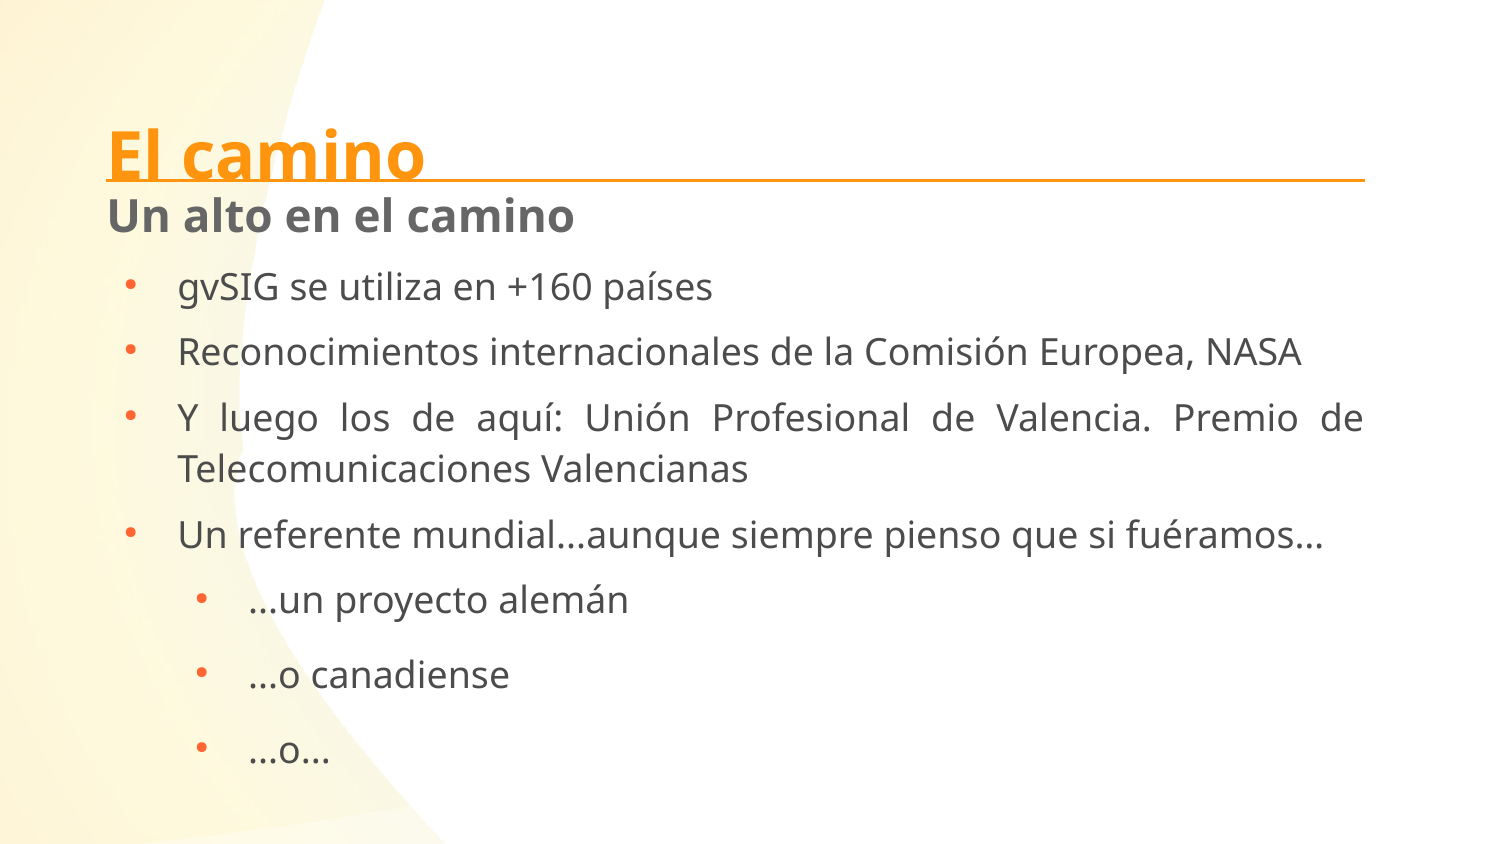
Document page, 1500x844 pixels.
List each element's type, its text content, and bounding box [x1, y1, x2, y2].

list gvSIG se utiliza en +160 países Reconocimientos internacionales de la Comisión Europea, NASA Y luego los de aquí: Unión Profesional de Valencia. Premio de Telecomunicaciones Valencianas Un referente mundial...aunque siempre pienso que si fuéramos… ...un proyecto alemán ...o canadiense ...o... [106, 194, 1366, 794]
title El camino [106, 115, 1457, 193]
picture [0, 0, 1500, 844]
text_box Un alto en el camino [106, 183, 1205, 247]
